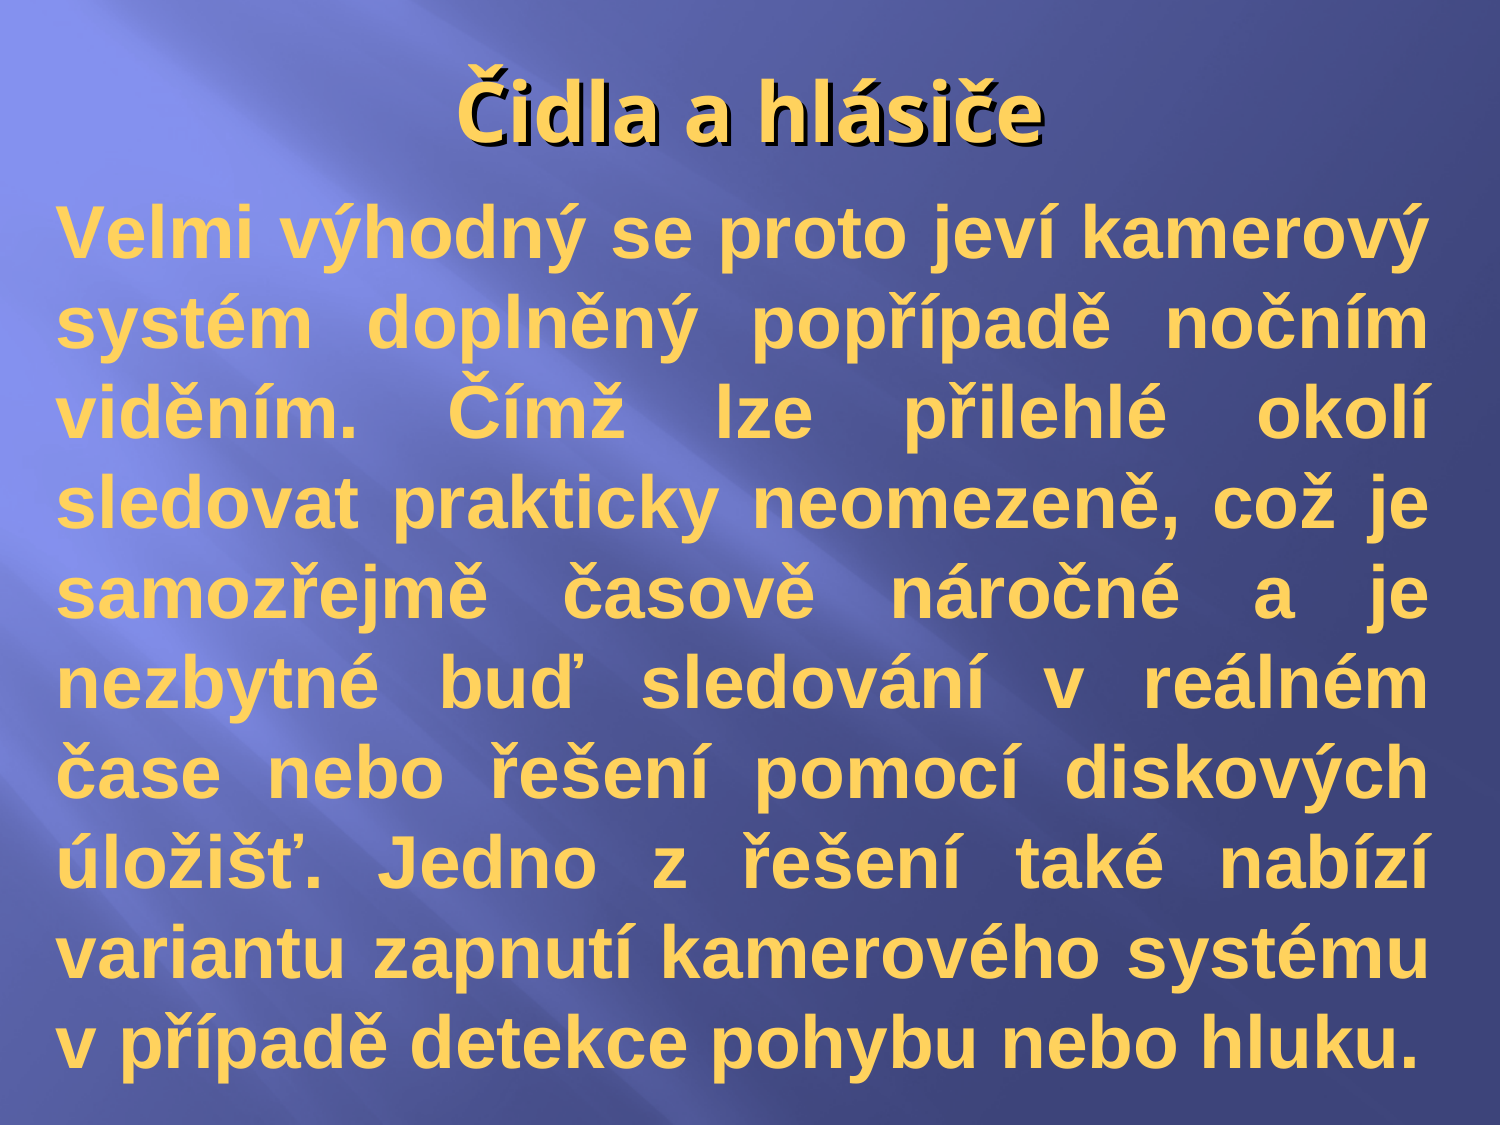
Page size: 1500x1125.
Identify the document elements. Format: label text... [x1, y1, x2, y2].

picture [0, 0, 1500, 1125]
text_box Velmi výhodný se proto jeví kamerový systém doplněný popřípadě nočním viděním. Čímž lze přilehlé okolí sledovat prakticky neomezeně, což je samozřejmě časově náročné a je nezbytné buď sledování v reálném čase nebo řešení pomocí diskových úložišť. Jedno z řešení také nabízí variantu zapnutí kamerového systému v případě detekce pohybu nebo hluku. [41, 172, 1447, 1094]
title Čidla a hlásiče [75, 45, 1426, 172]
